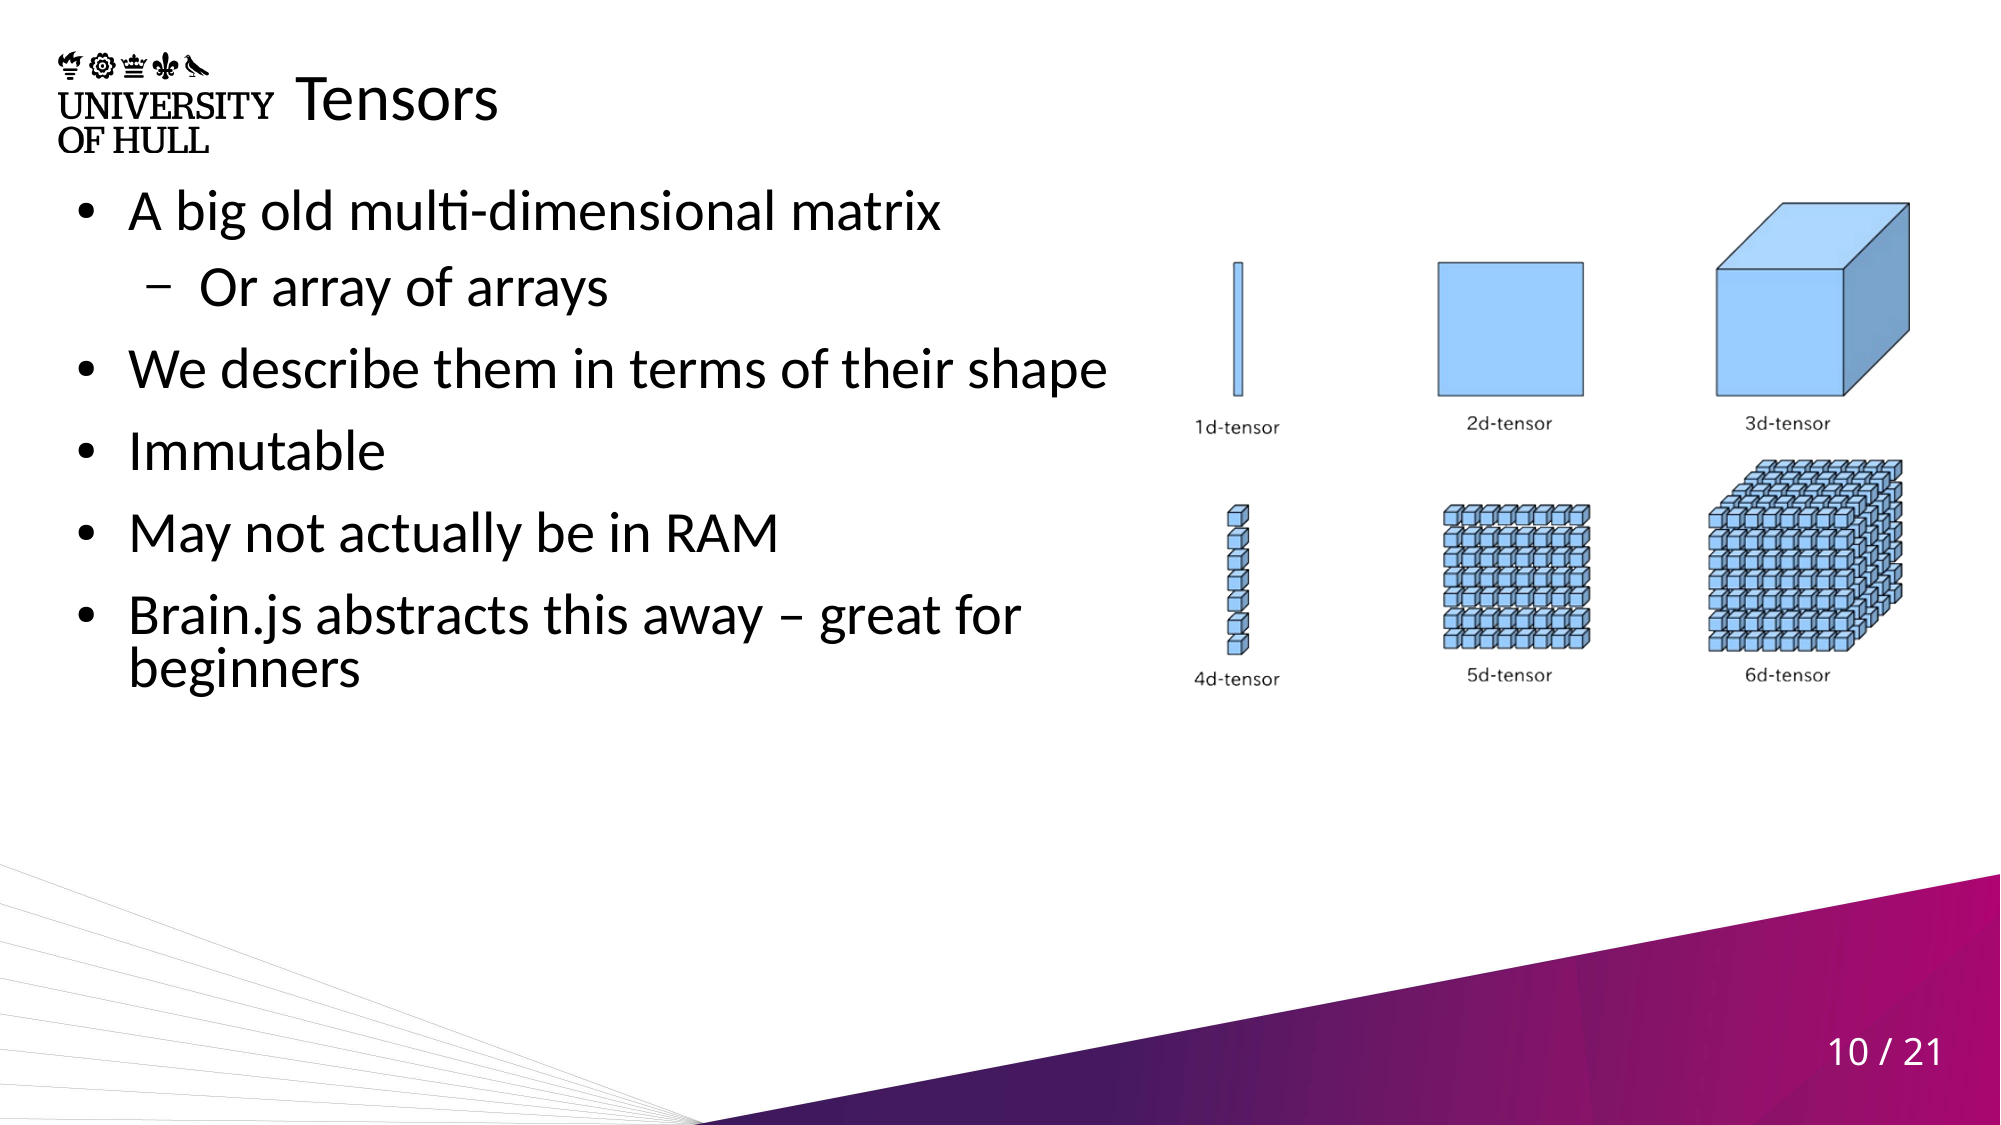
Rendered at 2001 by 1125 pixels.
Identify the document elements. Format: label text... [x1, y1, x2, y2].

picture [0, 0, 2000, 1125]
text_box <number> / 21 [1570, 1015, 1961, 1087]
list A big old multi-dimensional matrix Or array of arrays We describe them in terms of their shape Immutable May not actually be in RAM Brain.js abstracts this away – great for beginners [58, 188, 1146, 1062]
title Tensors [295, 42, 1932, 166]
